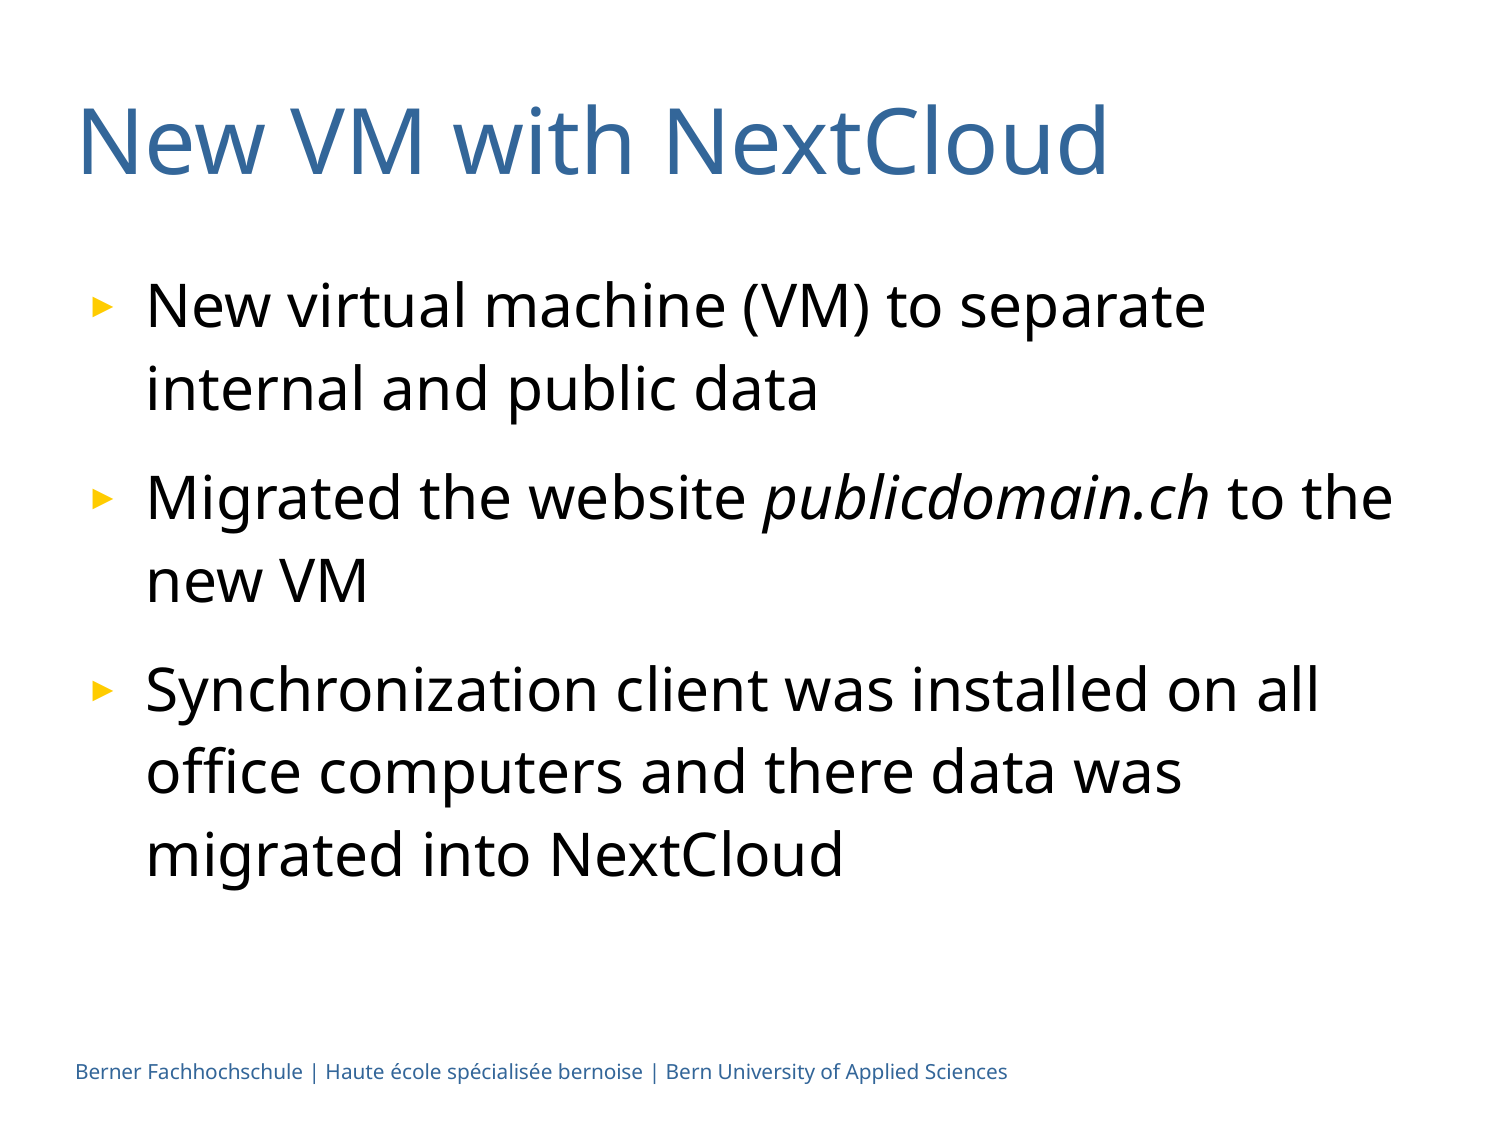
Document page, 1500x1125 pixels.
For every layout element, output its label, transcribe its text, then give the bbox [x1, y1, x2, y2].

title New VM with NextCloud [75, 44, 1425, 233]
list New virtual machine (VM) to separate internal and public data Migrated the website publicdomain.ch to the new VM Synchronization client was installed on all office computers and there data was migrated into NextCloud [75, 263, 1425, 1006]
